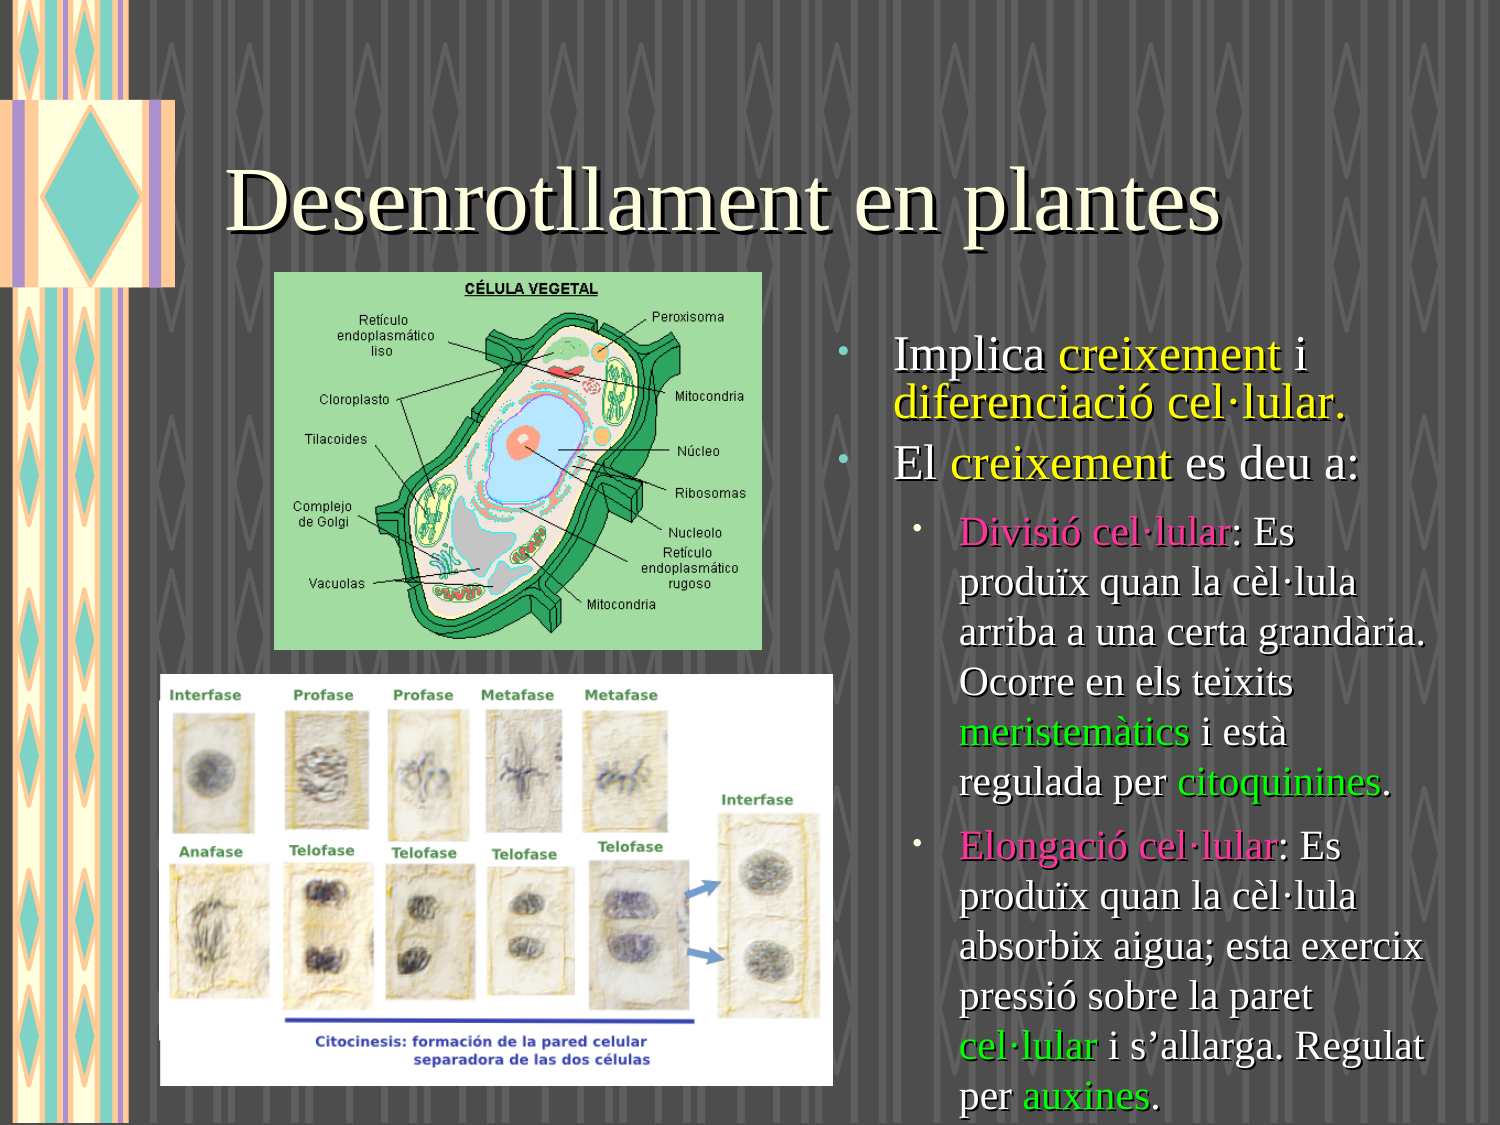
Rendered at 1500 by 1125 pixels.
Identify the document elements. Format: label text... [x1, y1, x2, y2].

picture [274, 272, 762, 651]
title Desenrotllament en plantes [209, 99, 1485, 288]
list Implica creixement i diferenciació cel·lular. El creixement es deu a: Divisió cel·lular: Es produïx quan la cèl·lula arriba a una certa grandària. Ocorre en els teixits meristemàtics i està regulada per citoquinines. Elongació cel·lular: Es produïx quan la cèl·lula absorbix aigua; esta exercix pressió sobre la paret cel·lular i s’allarga. Regulat per auxines. [821, 324, 1447, 1125]
picture [159, 674, 833, 1086]
